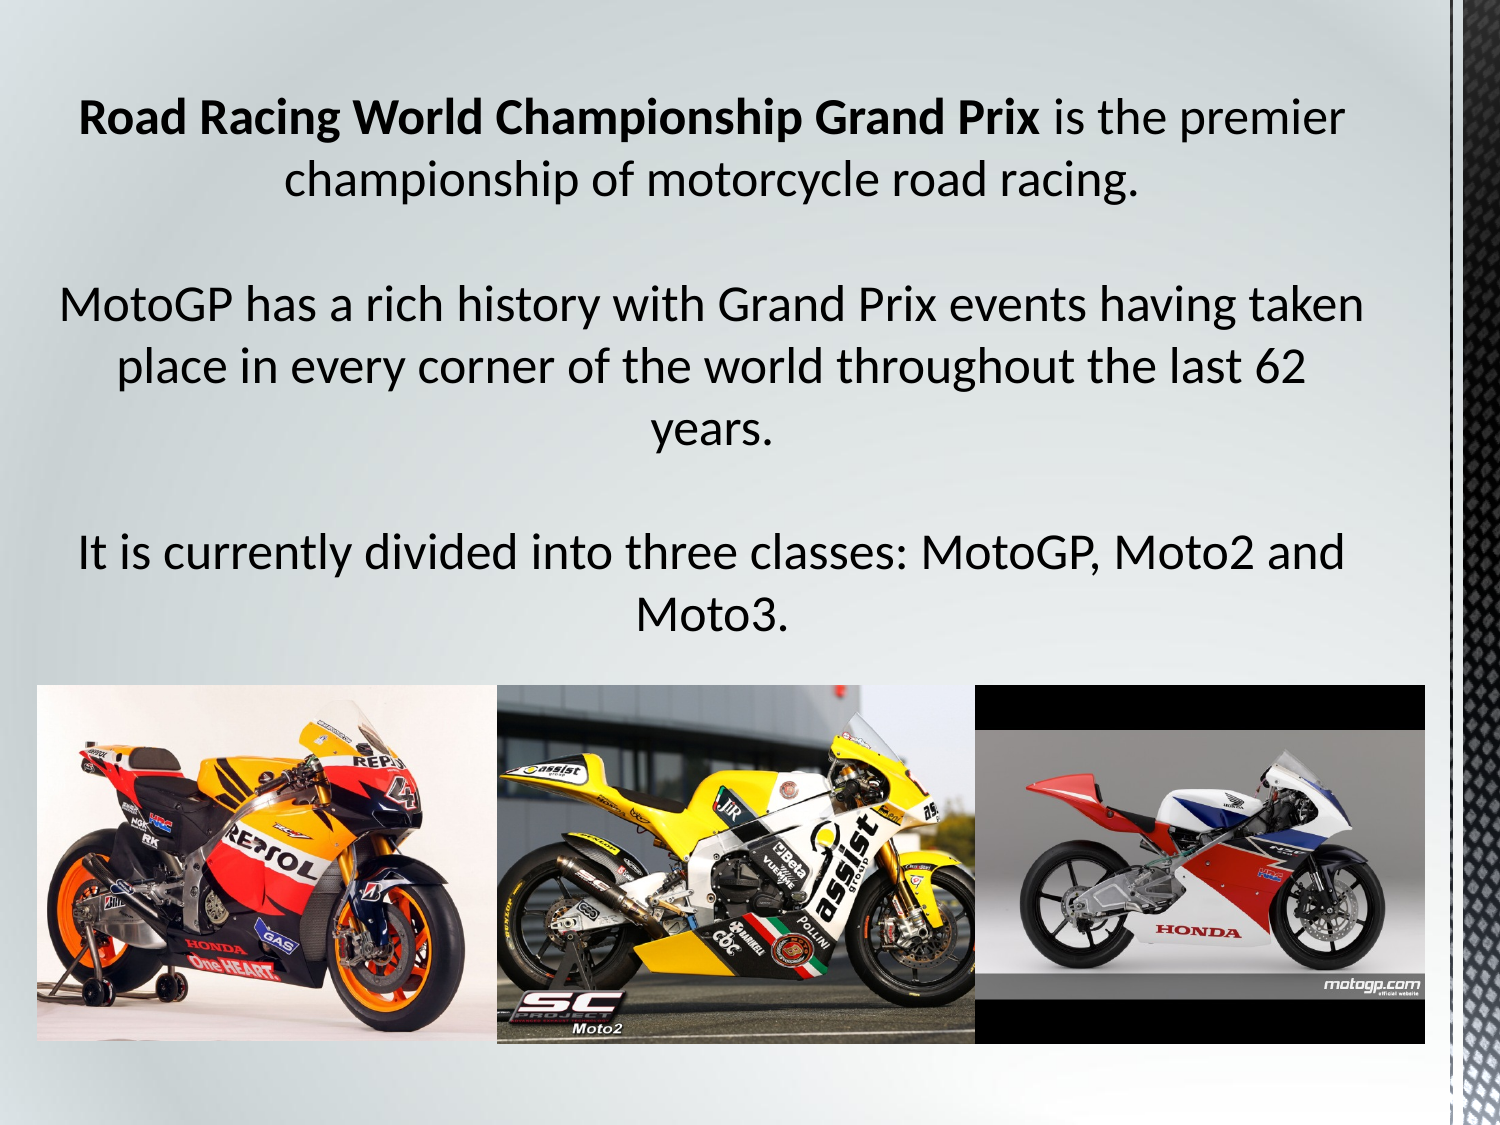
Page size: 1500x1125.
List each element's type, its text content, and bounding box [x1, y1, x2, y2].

picture [0, 0, 1500, 1125]
title Road Racing World Championship Grand Prix is the premier championship of motorcycle road racing. MotoGP has a rich history with Grand Prix events having taken place in every corner of the world throughout the last 62 years. It is currently divided into three classes: MotoGP, Moto2 and Moto3. [37, 75, 1388, 650]
